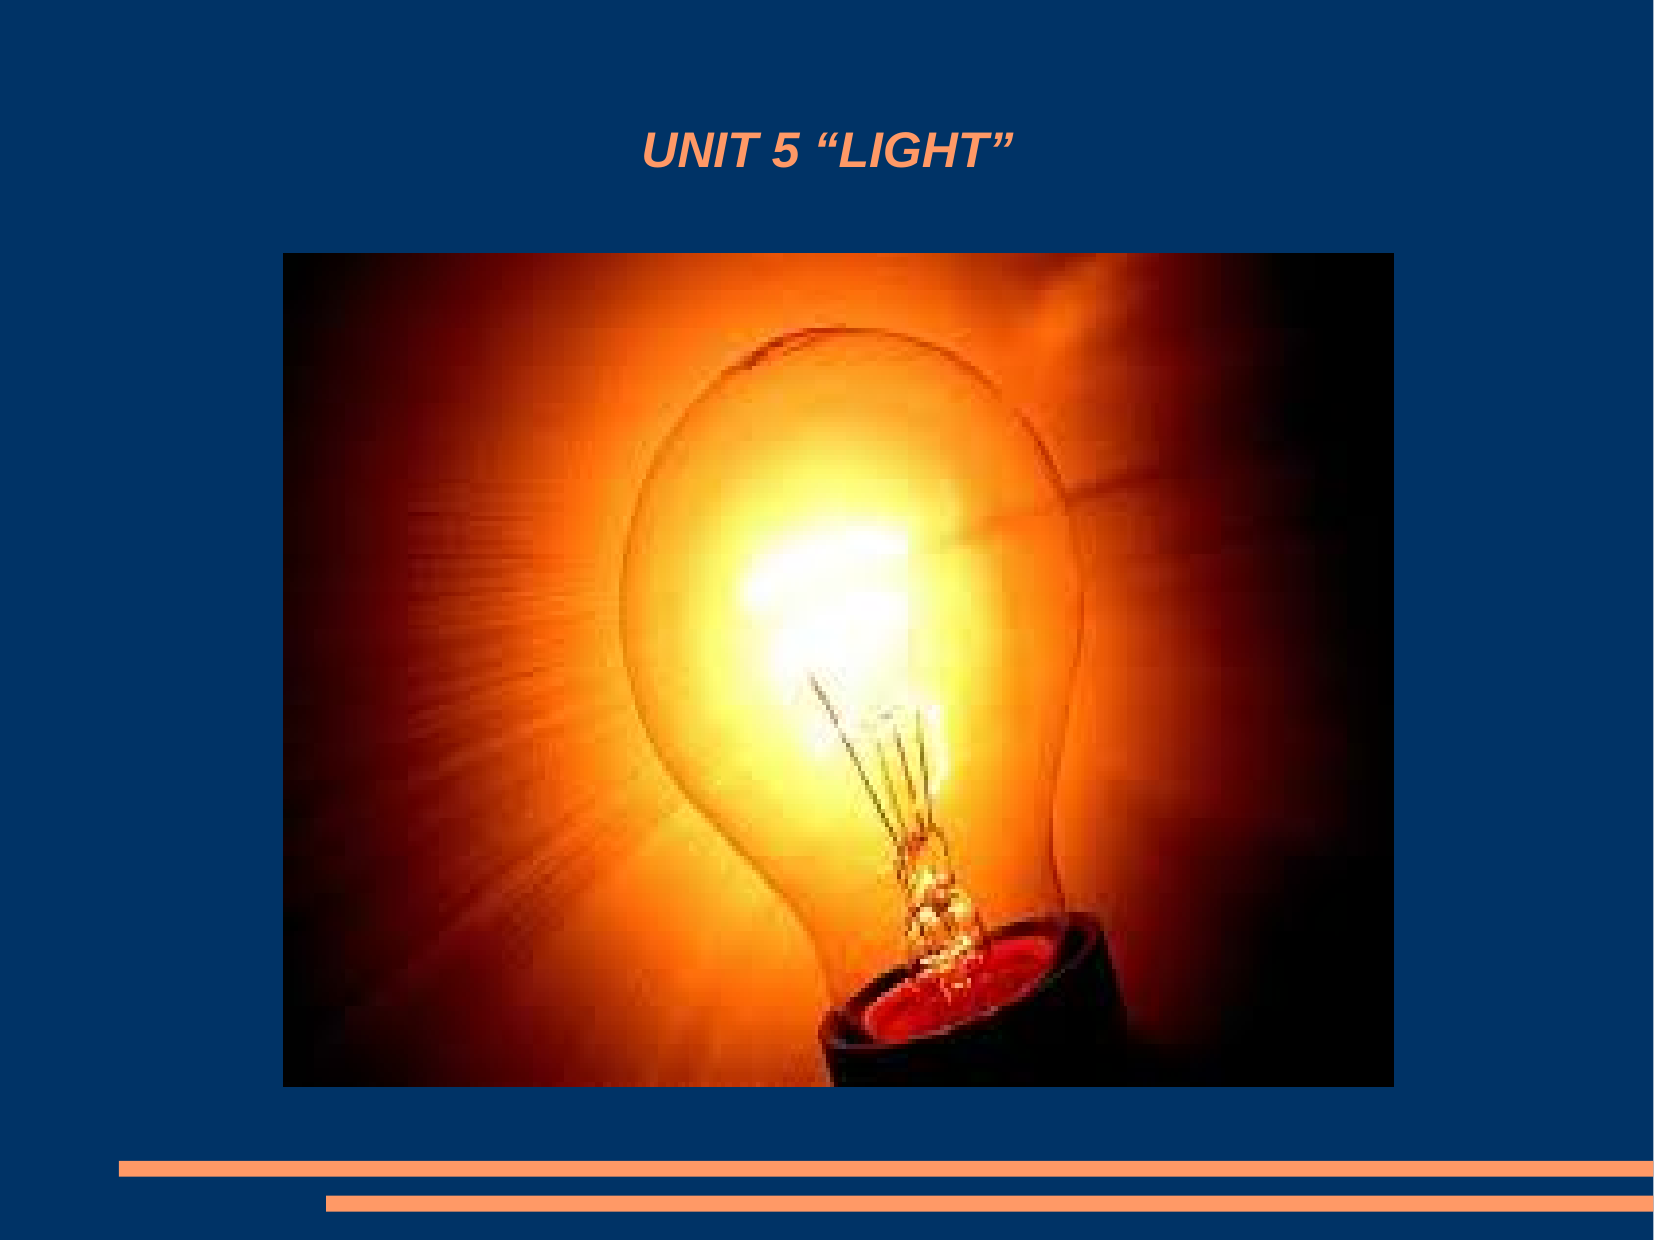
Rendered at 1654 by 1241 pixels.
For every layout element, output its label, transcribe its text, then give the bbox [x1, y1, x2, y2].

picture [283, 253, 1394, 1087]
subtitle Título [121, 322, 1561, 1132]
title UNIT 5 “LIGHT” [121, 46, 1534, 254]
